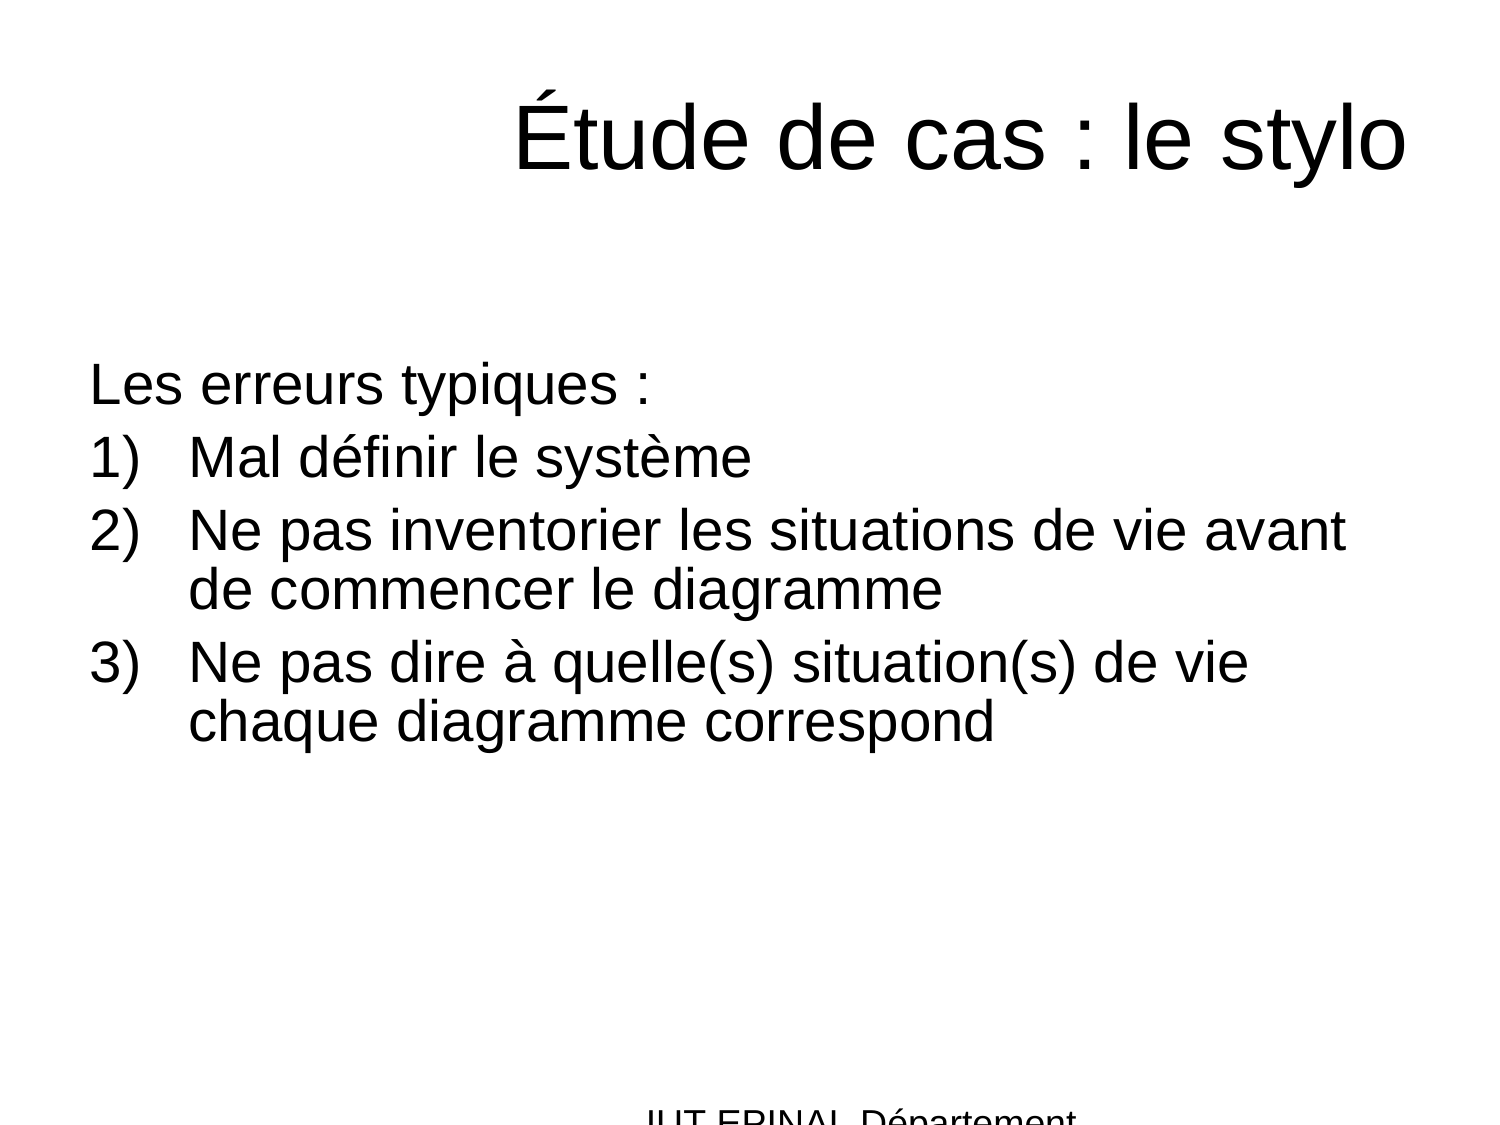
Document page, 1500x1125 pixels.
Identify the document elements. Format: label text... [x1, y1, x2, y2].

list Les erreurs typiques : Mal définir le système Ne pas inventorier les situations de vie avant de commencer le diagramme Ne pas dire à quelle(s) situation(s) de vie chaque diagramme correspond [75, 350, 1426, 1005]
title Étude de cas : le stylo [75, 45, 1426, 233]
